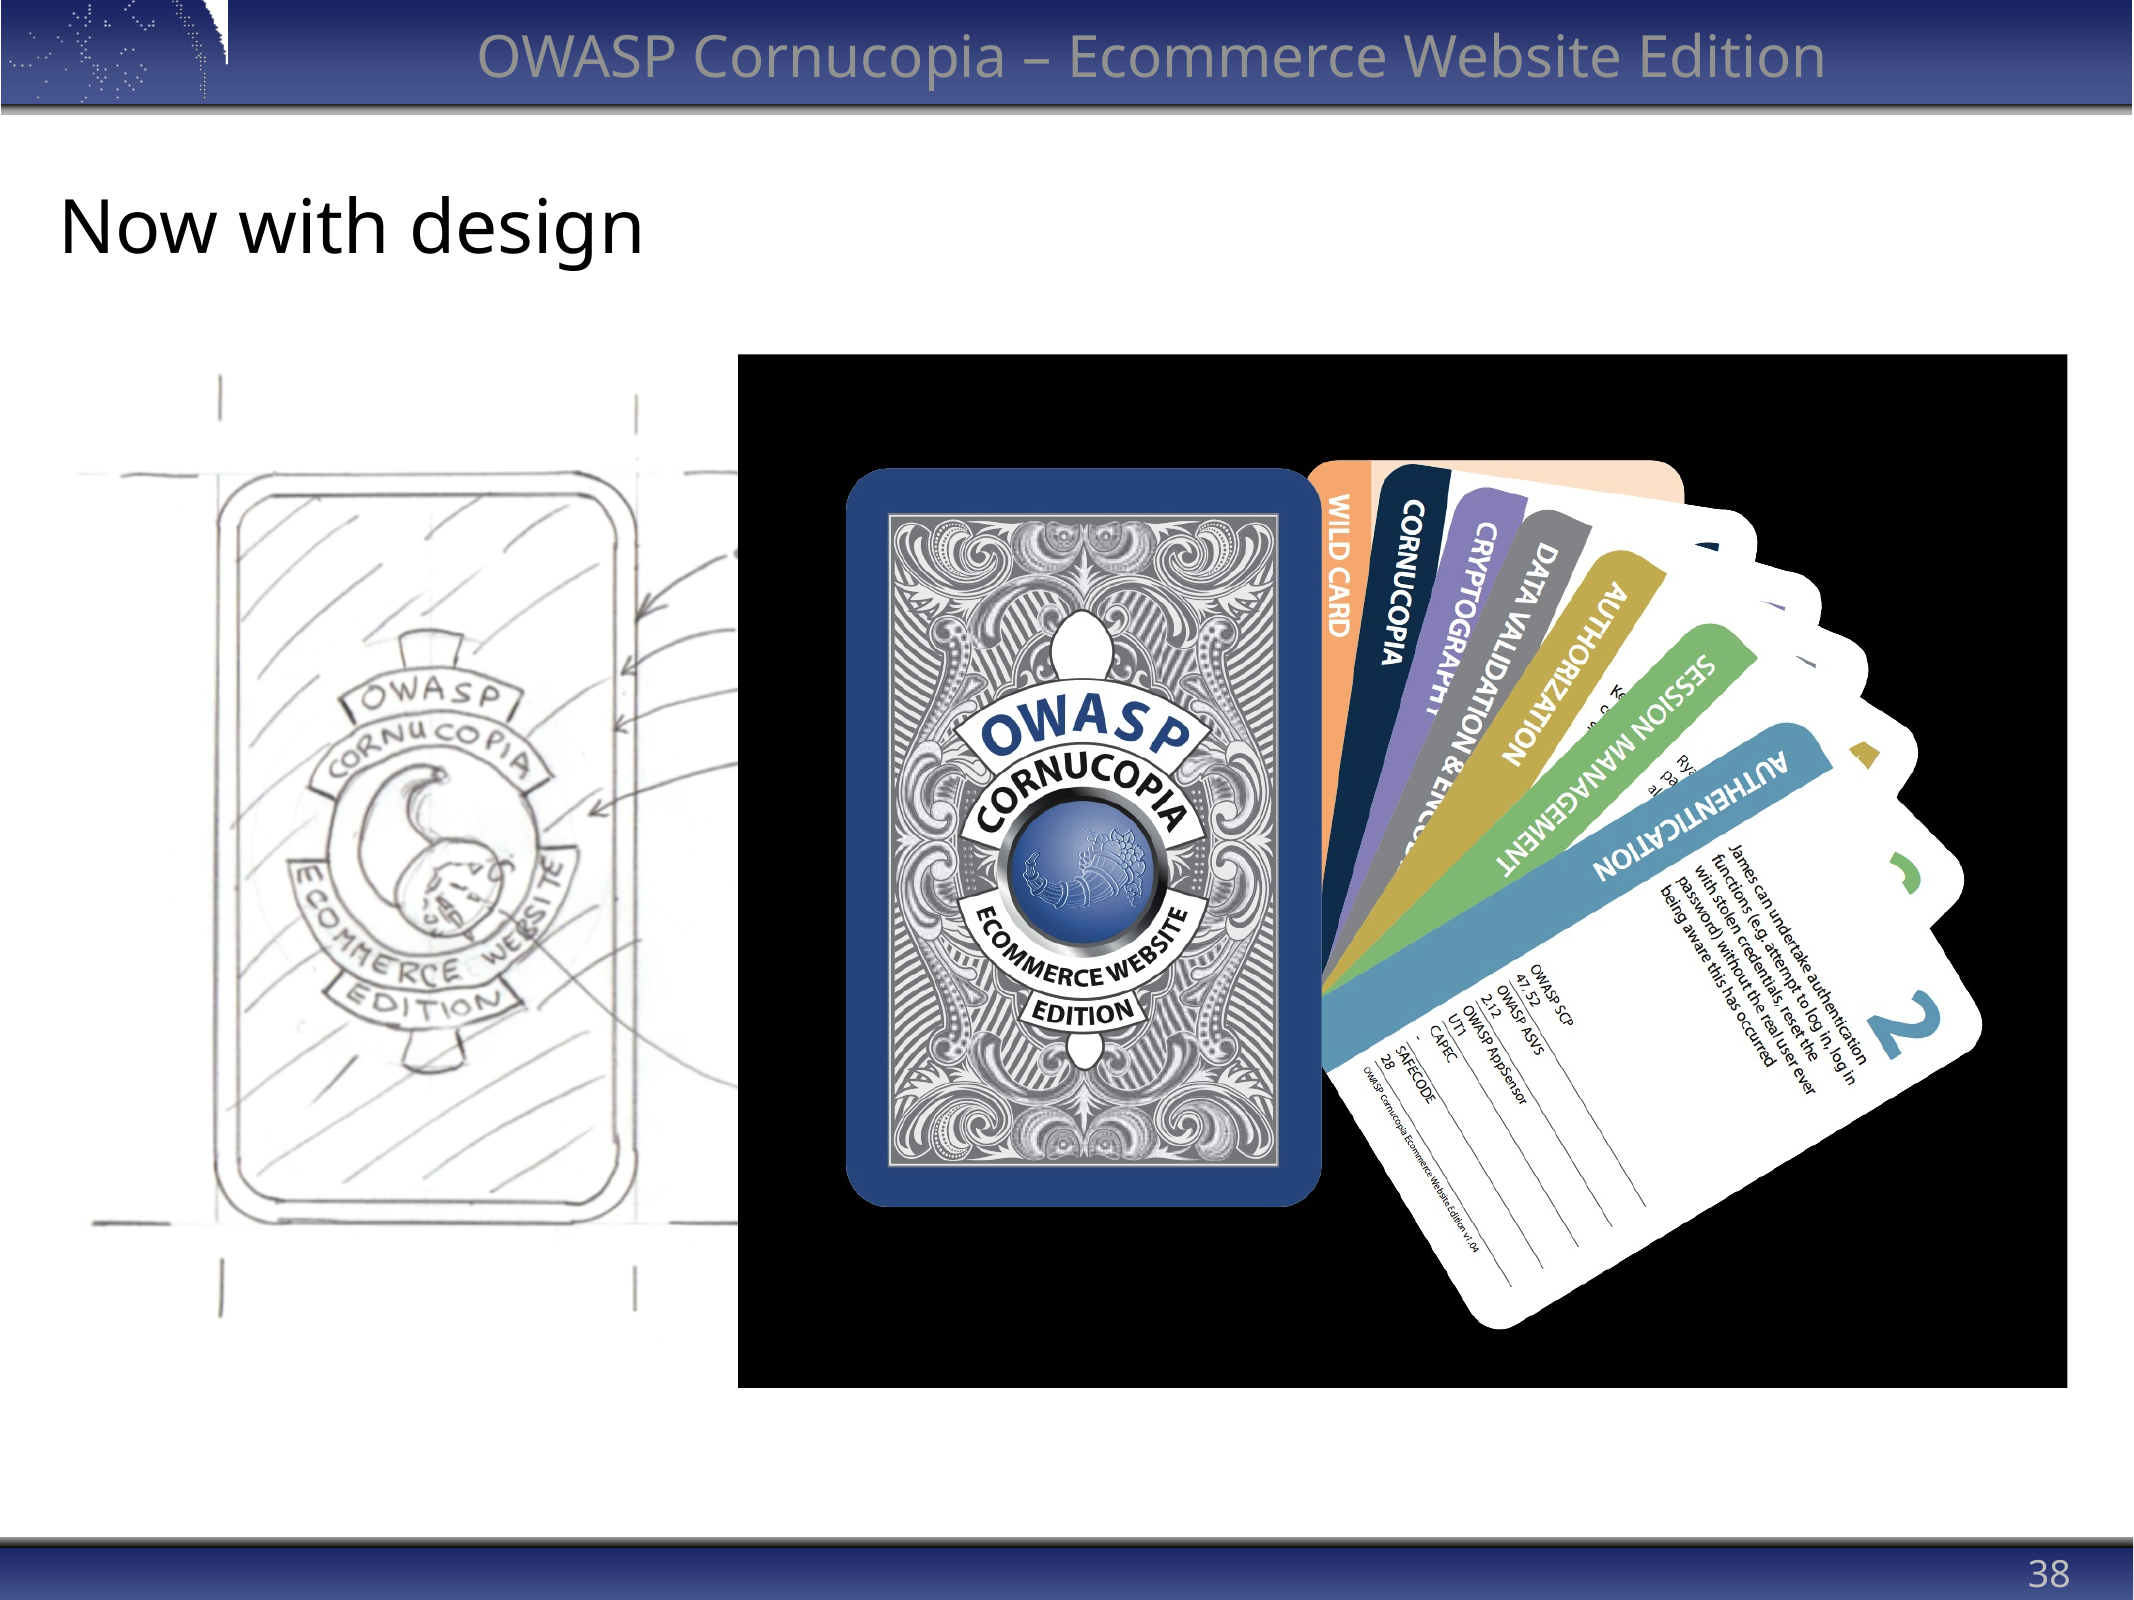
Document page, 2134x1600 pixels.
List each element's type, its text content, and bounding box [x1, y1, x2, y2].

picture [841, 447, 1991, 1347]
title Now with design [58, 124, 2126, 325]
list ? [738, 354, 2068, 1388]
picture [76, 360, 738, 1346]
